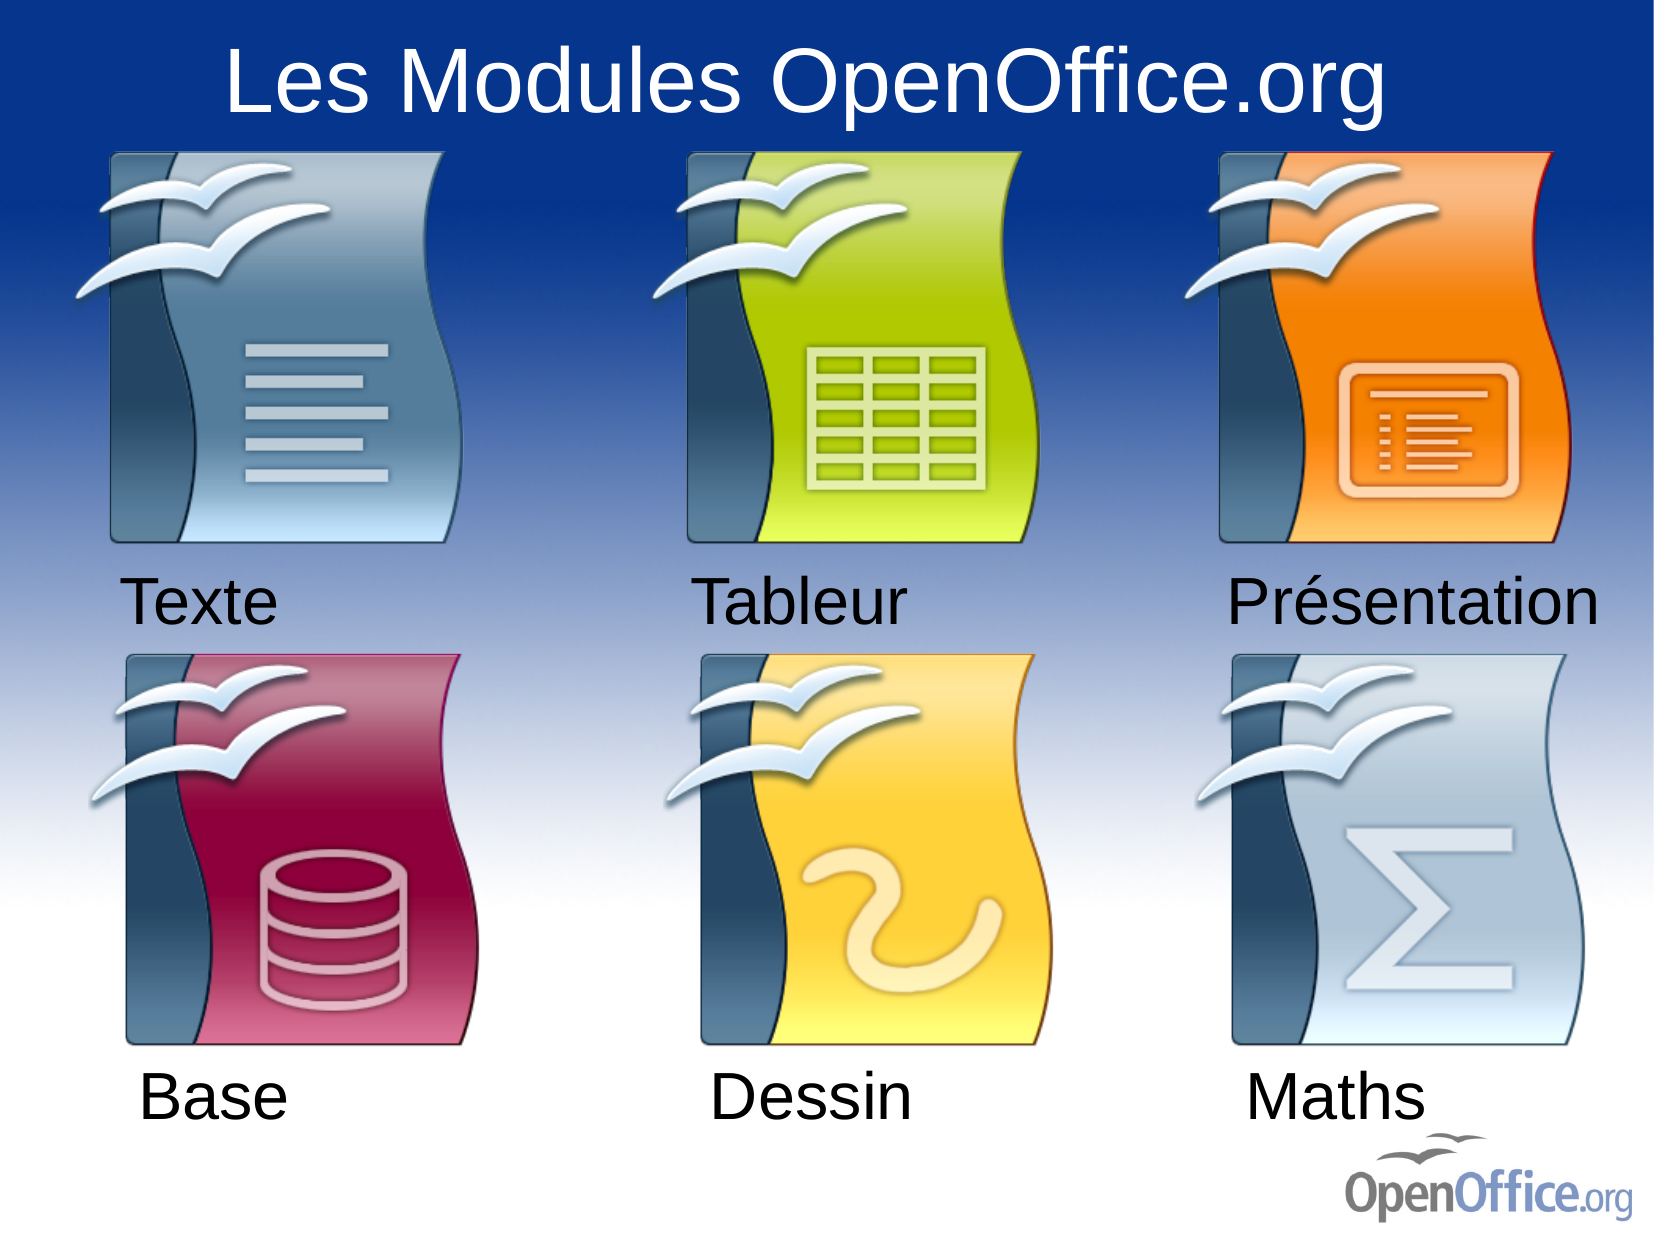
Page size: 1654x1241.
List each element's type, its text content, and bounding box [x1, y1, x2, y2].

subtitle Texte Tableur Présentation Base Dessin Maths [82, 190, 1654, 1209]
picture [0, 0, 1654, 1241]
title Les Modules OpenOffice.org [88, 0, 1577, 178]
